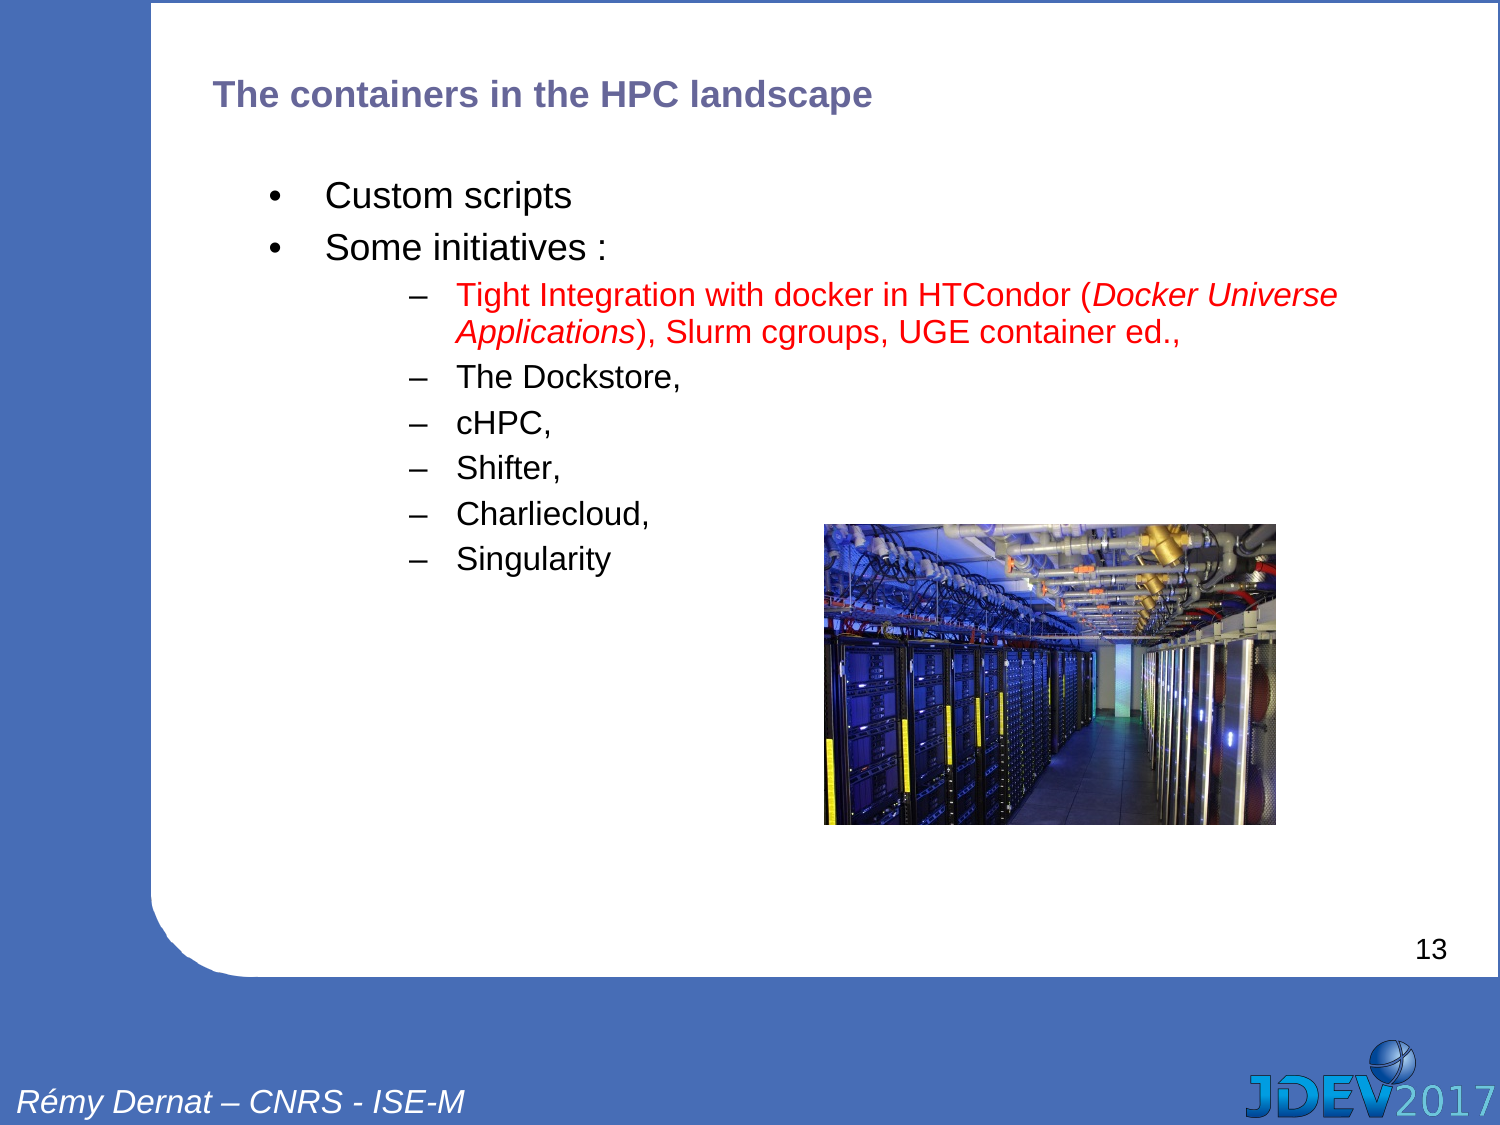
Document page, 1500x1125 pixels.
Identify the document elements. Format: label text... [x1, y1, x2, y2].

title The containers in the HPC landscape [212, 24, 1447, 164]
list Custom scripts Some initiatives : Tight Integration with docker in HTCondor (Docker Universe Applications), Slurm cgroups, UGE container ed., The Dockstore, cHPC, Shifter, Charliecloud, Singularity [212, 174, 1448, 828]
picture [0, 0, 1500, 1125]
text_box Rémy Dernat – CNRS - ISE-M [0, 1075, 488, 1125]
